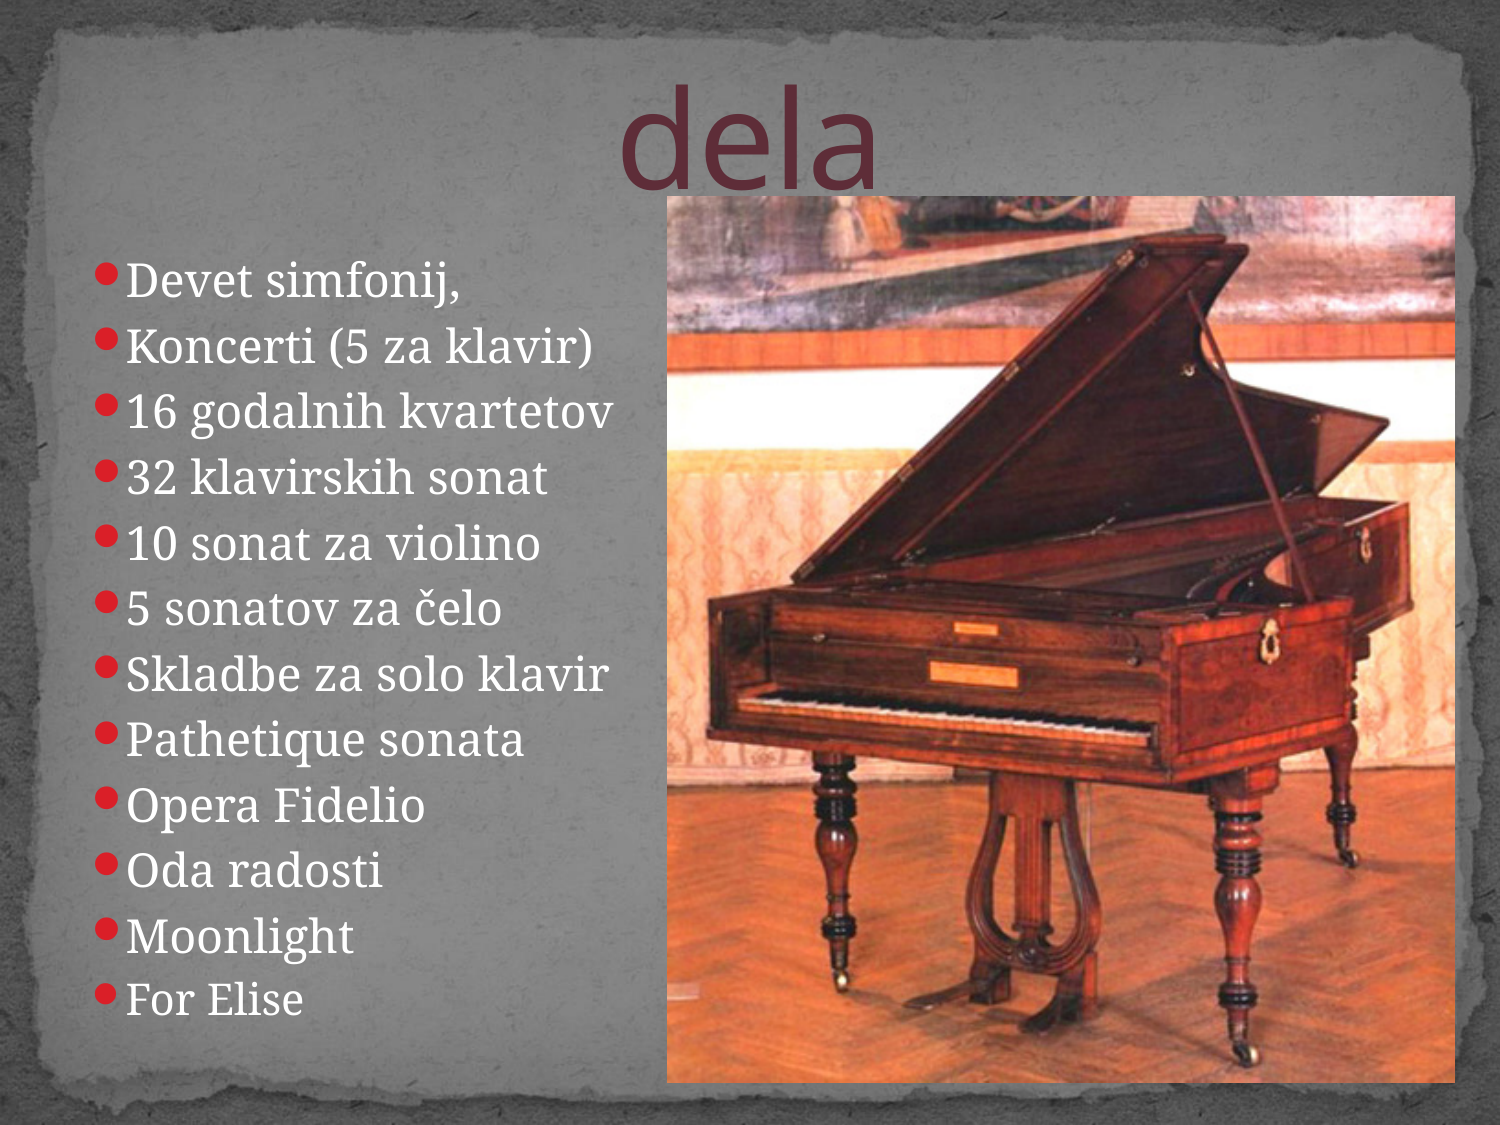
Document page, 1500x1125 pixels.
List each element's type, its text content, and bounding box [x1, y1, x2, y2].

title dela [75, 24, 1425, 225]
picture [0, 0, 1500, 1125]
list Devet simfonij, Koncerti (5 za klavir) 16 godalnih kvartetov 32 klavirskih sonat 10 sonat za violino 5 sonatov za čelo Skladbe za solo klavir Pathetique sonata Opera Fidelio Oda radosti Moonlight For Elise [76, 243, 667, 1041]
